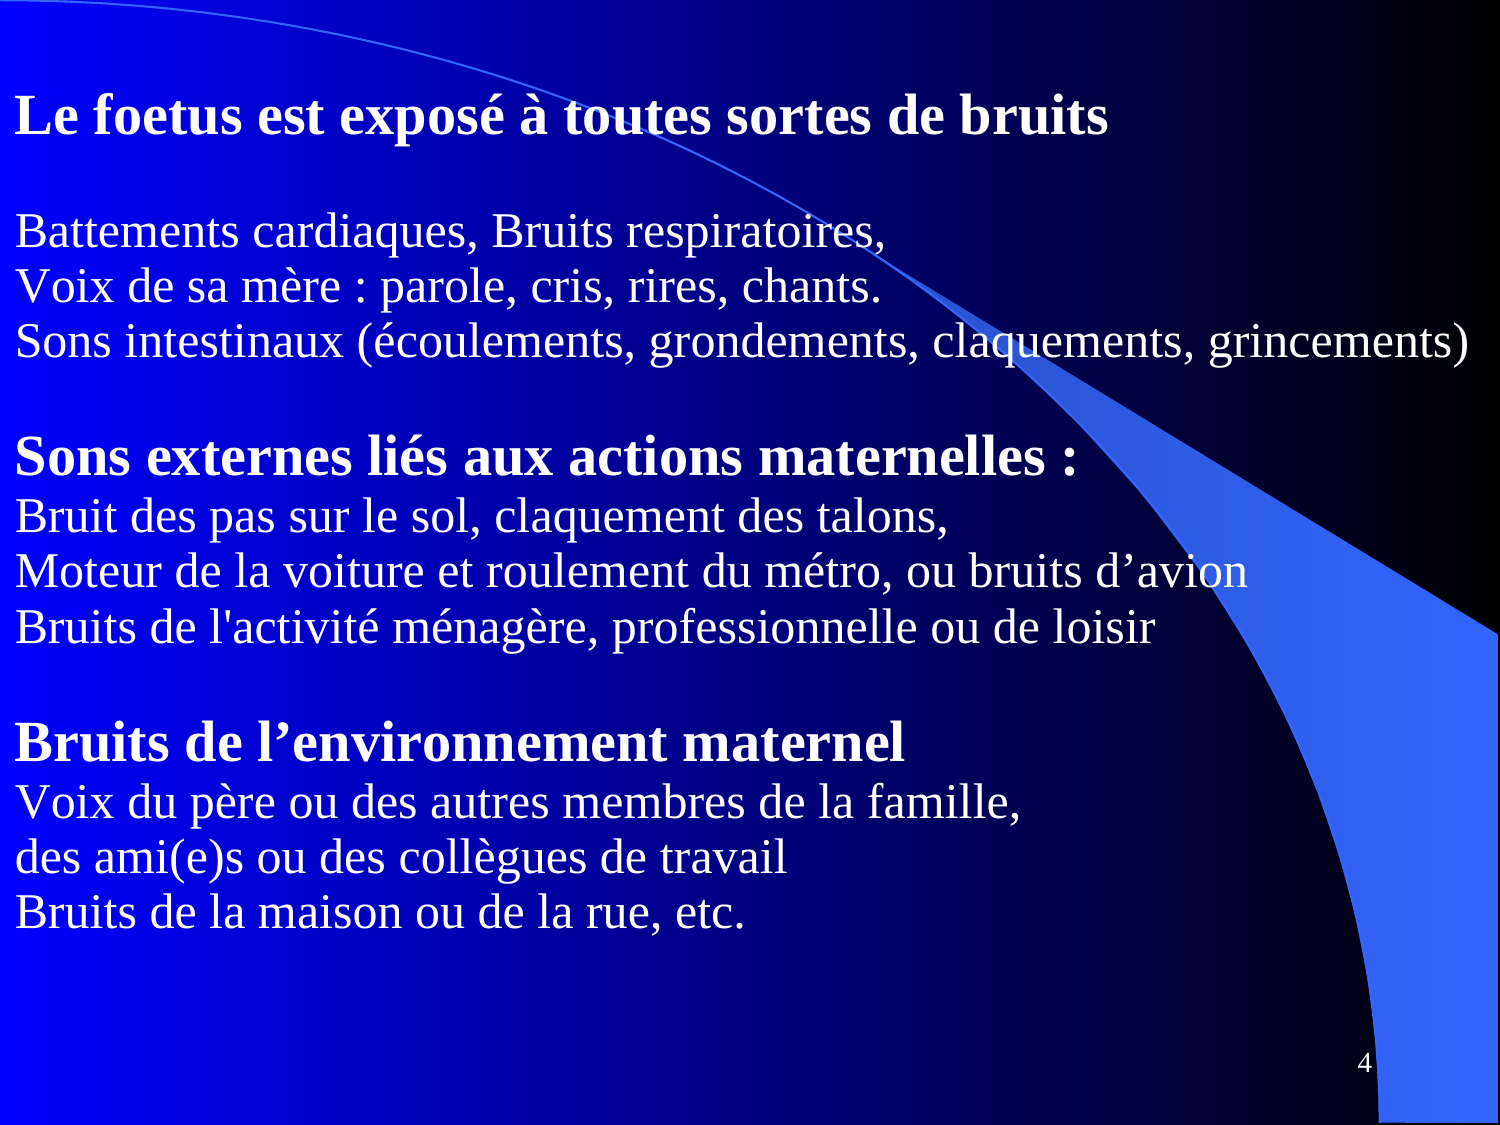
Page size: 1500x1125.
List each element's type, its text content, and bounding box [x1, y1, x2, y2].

text_box Le foetus est exposé à toutes sortes de bruits Battements cardiaques, Bruits respiratoires, Voix de sa mère : parole, cris, rires, chants. Sons intestinaux (écoulements, grondements, claquements, grincements) Sons externes liés aux actions maternelles : Bruit des pas sur le sol, claquement des talons, Moteur de la voiture et roulement du métro, ou bruits d’avion Bruits de l'activité ménagère, professionnelle ou de loisir Bruits de l’environnement maternel Voix du père ou des autres membres de la famille, des ami(e)s ou des collègues de travail Bruits de la maison ou de la rue, etc. [0, 75, 1500, 948]
